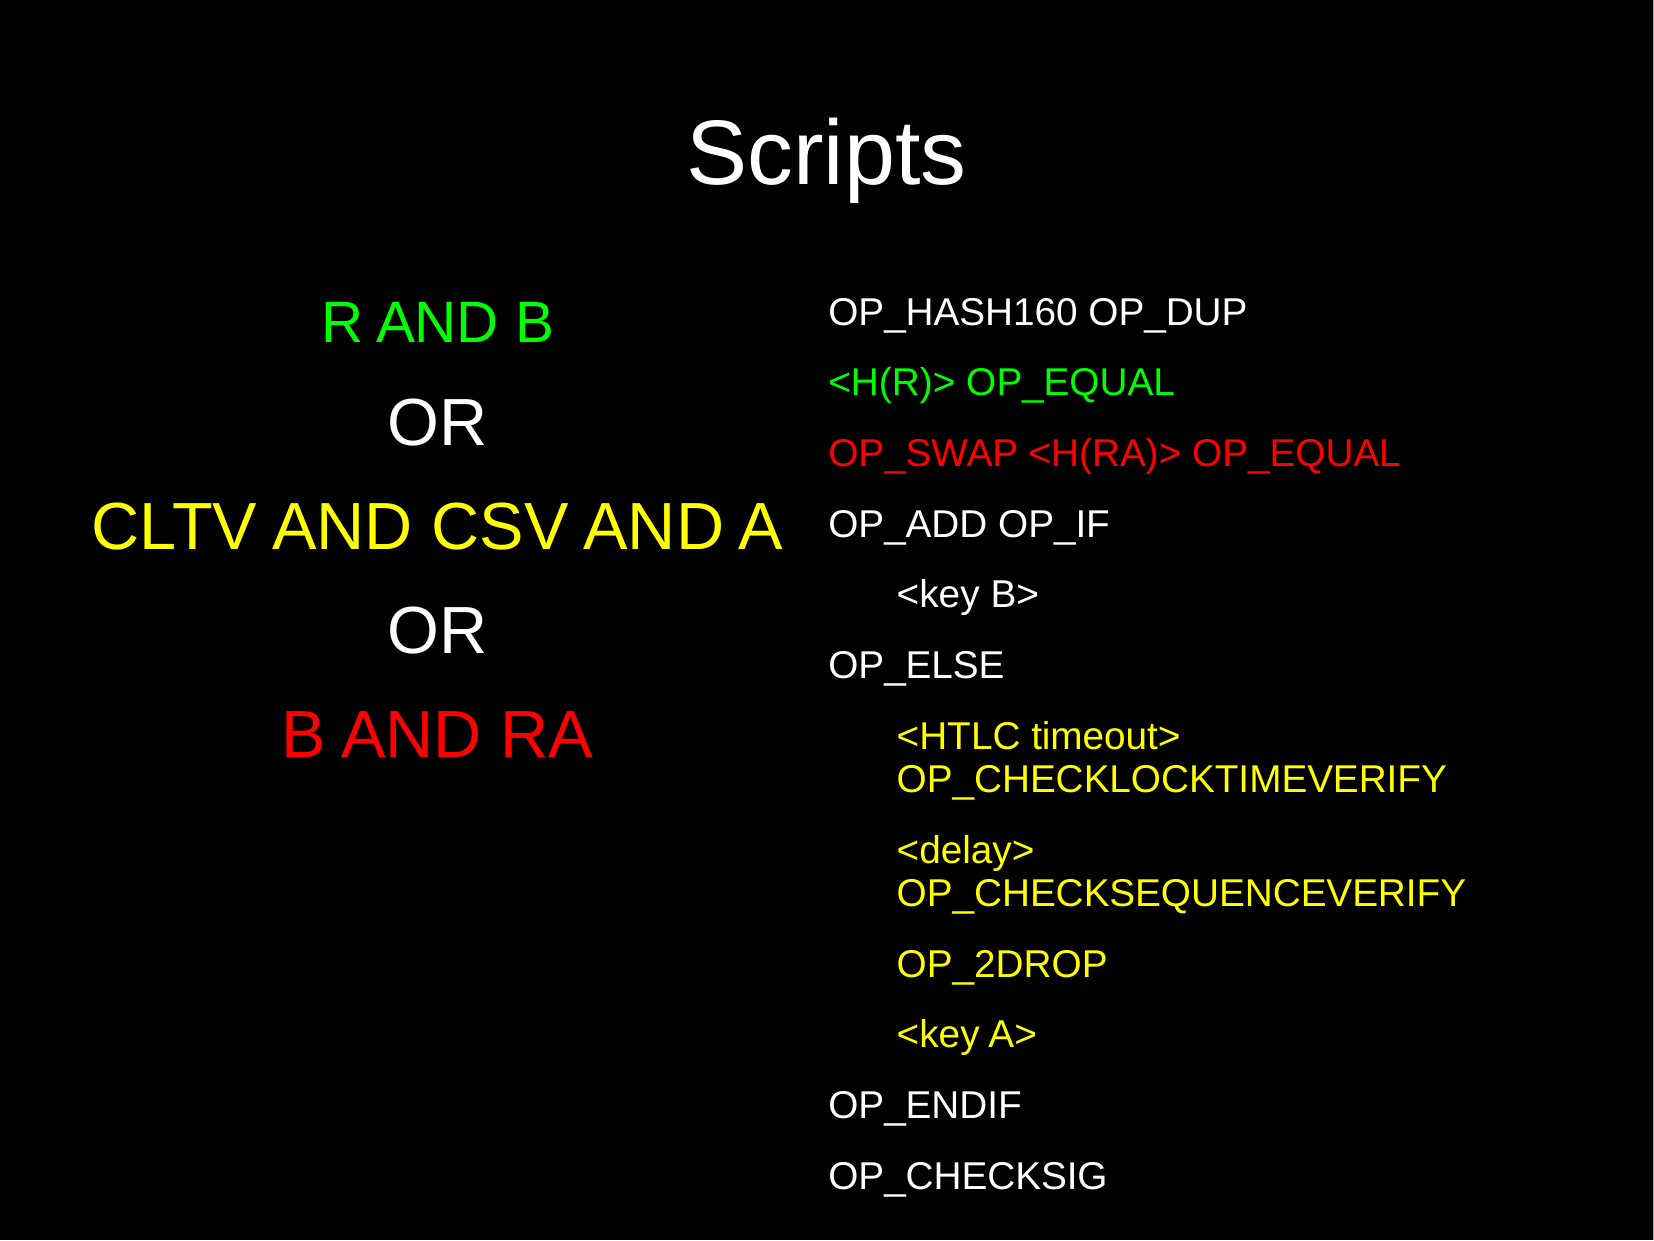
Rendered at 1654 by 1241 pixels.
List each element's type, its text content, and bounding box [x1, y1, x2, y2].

list OP_HASH160 OP_DUP <H(R)> OP_EQUAL OP_SWAP <H(RA)> OP_EQUAL OP_ADD OP_IF <key B> OP_ELSE <HTLC timeout> OP_CHECKLOCKTIMEVERIFY <delay> OP_CHECKSEQUENCEVERIFY OP_2DROP <key A> OP_ENDIF OP_CHECKSIG [828, 290, 1539, 1205]
title Scripts [82, 49, 1571, 257]
list R AND B OR CLTV AND CSV AND A OR B AND RA [82, 290, 793, 1010]
